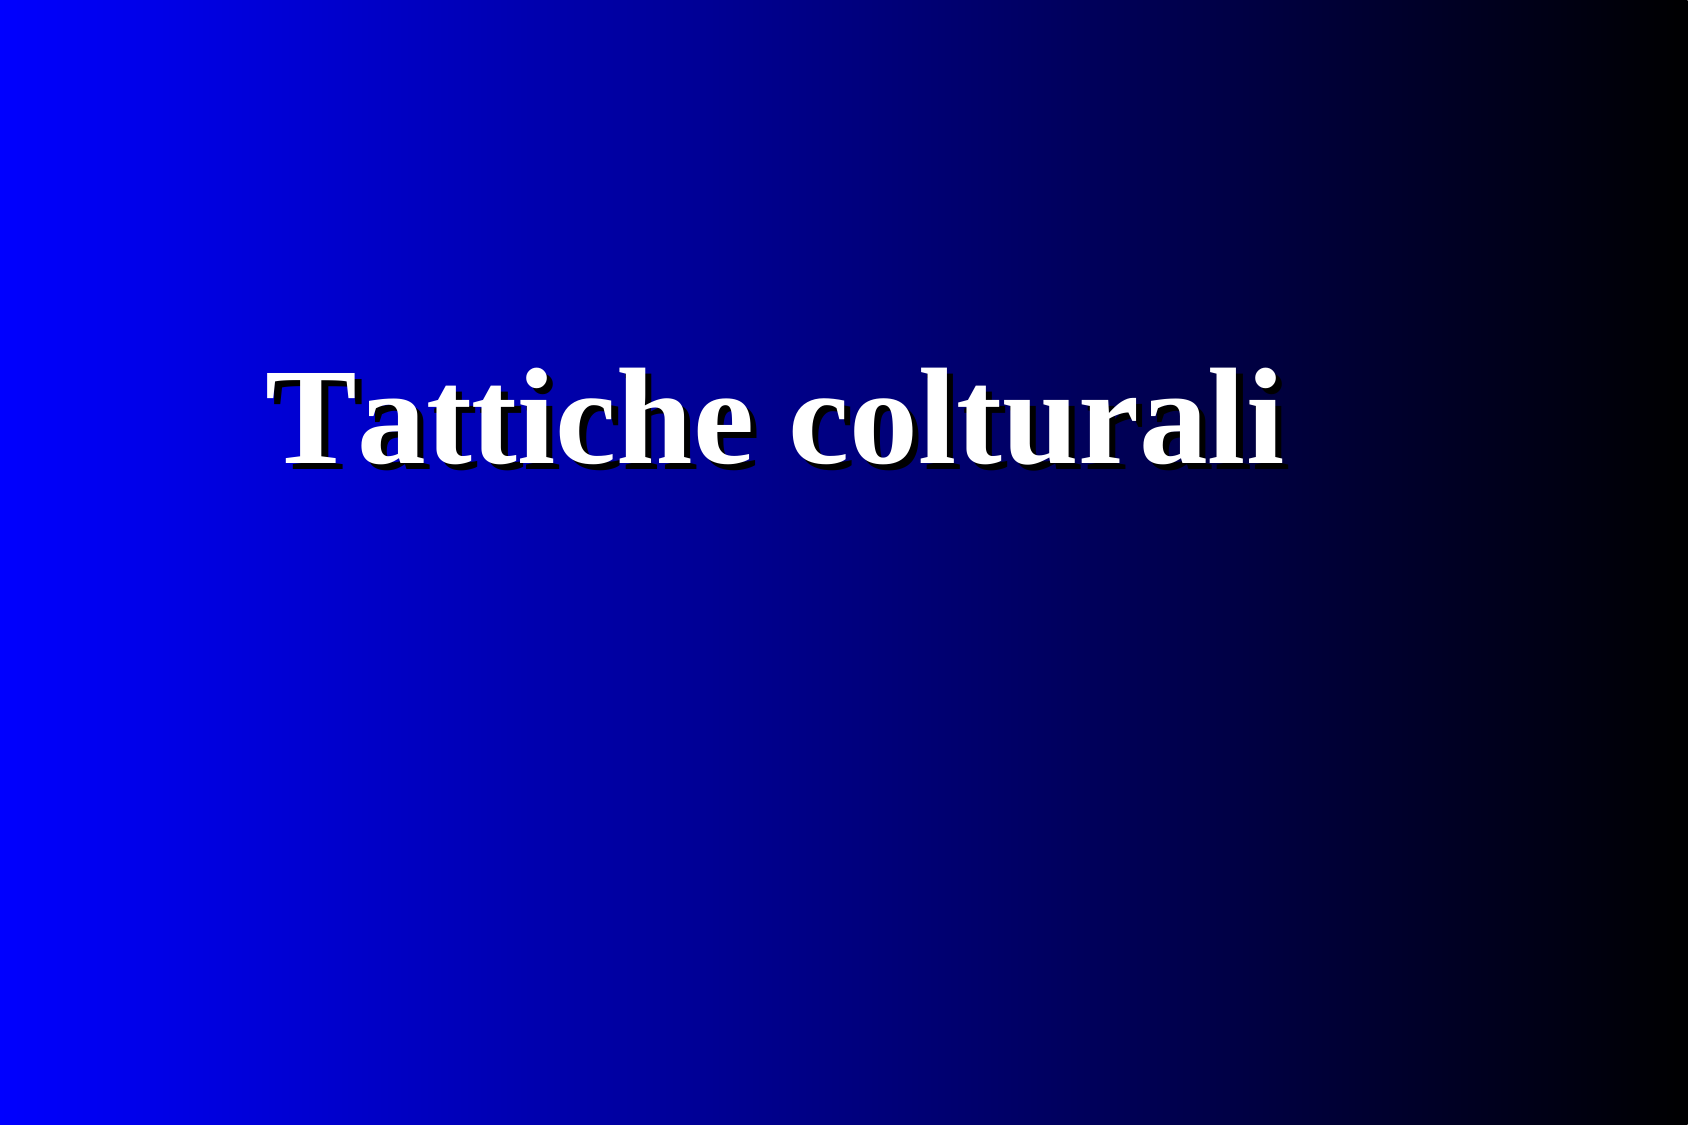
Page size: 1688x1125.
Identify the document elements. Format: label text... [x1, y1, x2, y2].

text_box Tattiche colturali [0, 318, 1552, 499]
